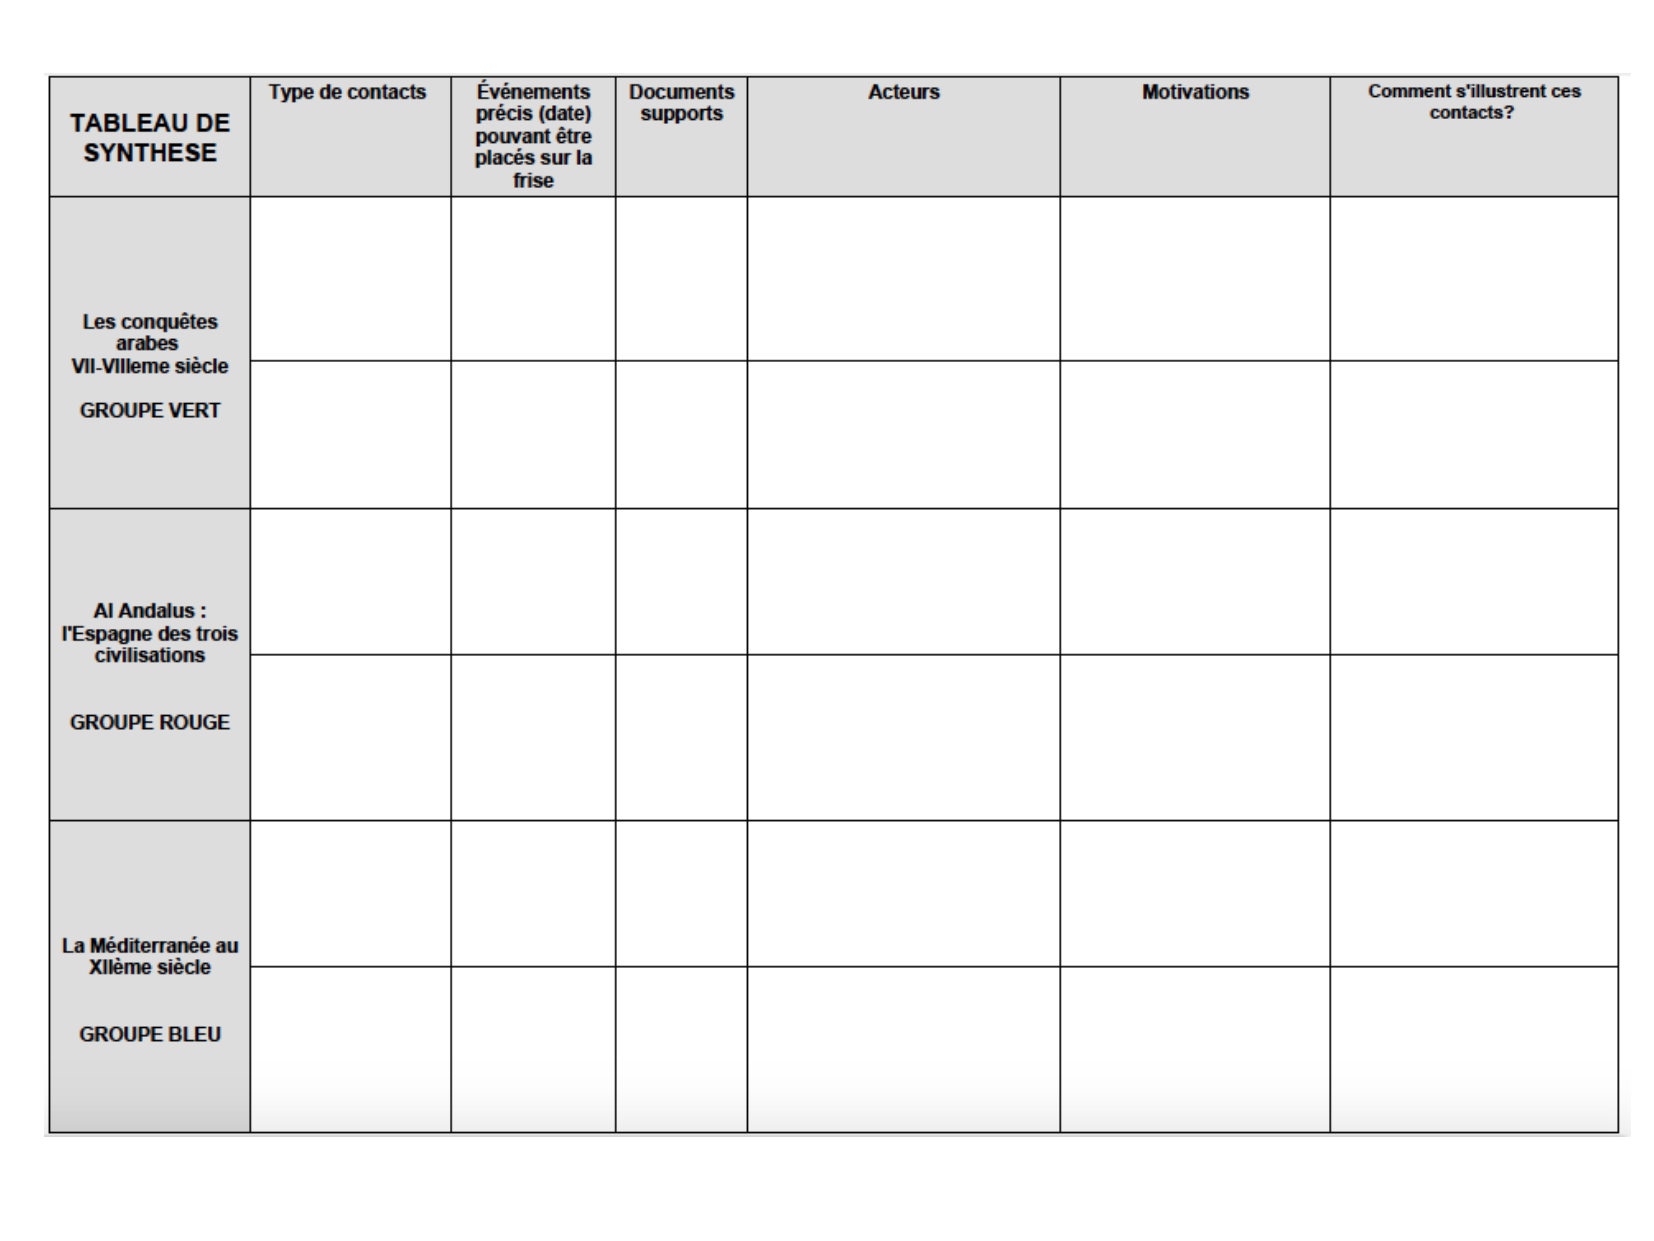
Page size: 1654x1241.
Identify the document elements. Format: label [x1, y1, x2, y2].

picture [44, 73, 1631, 1137]
